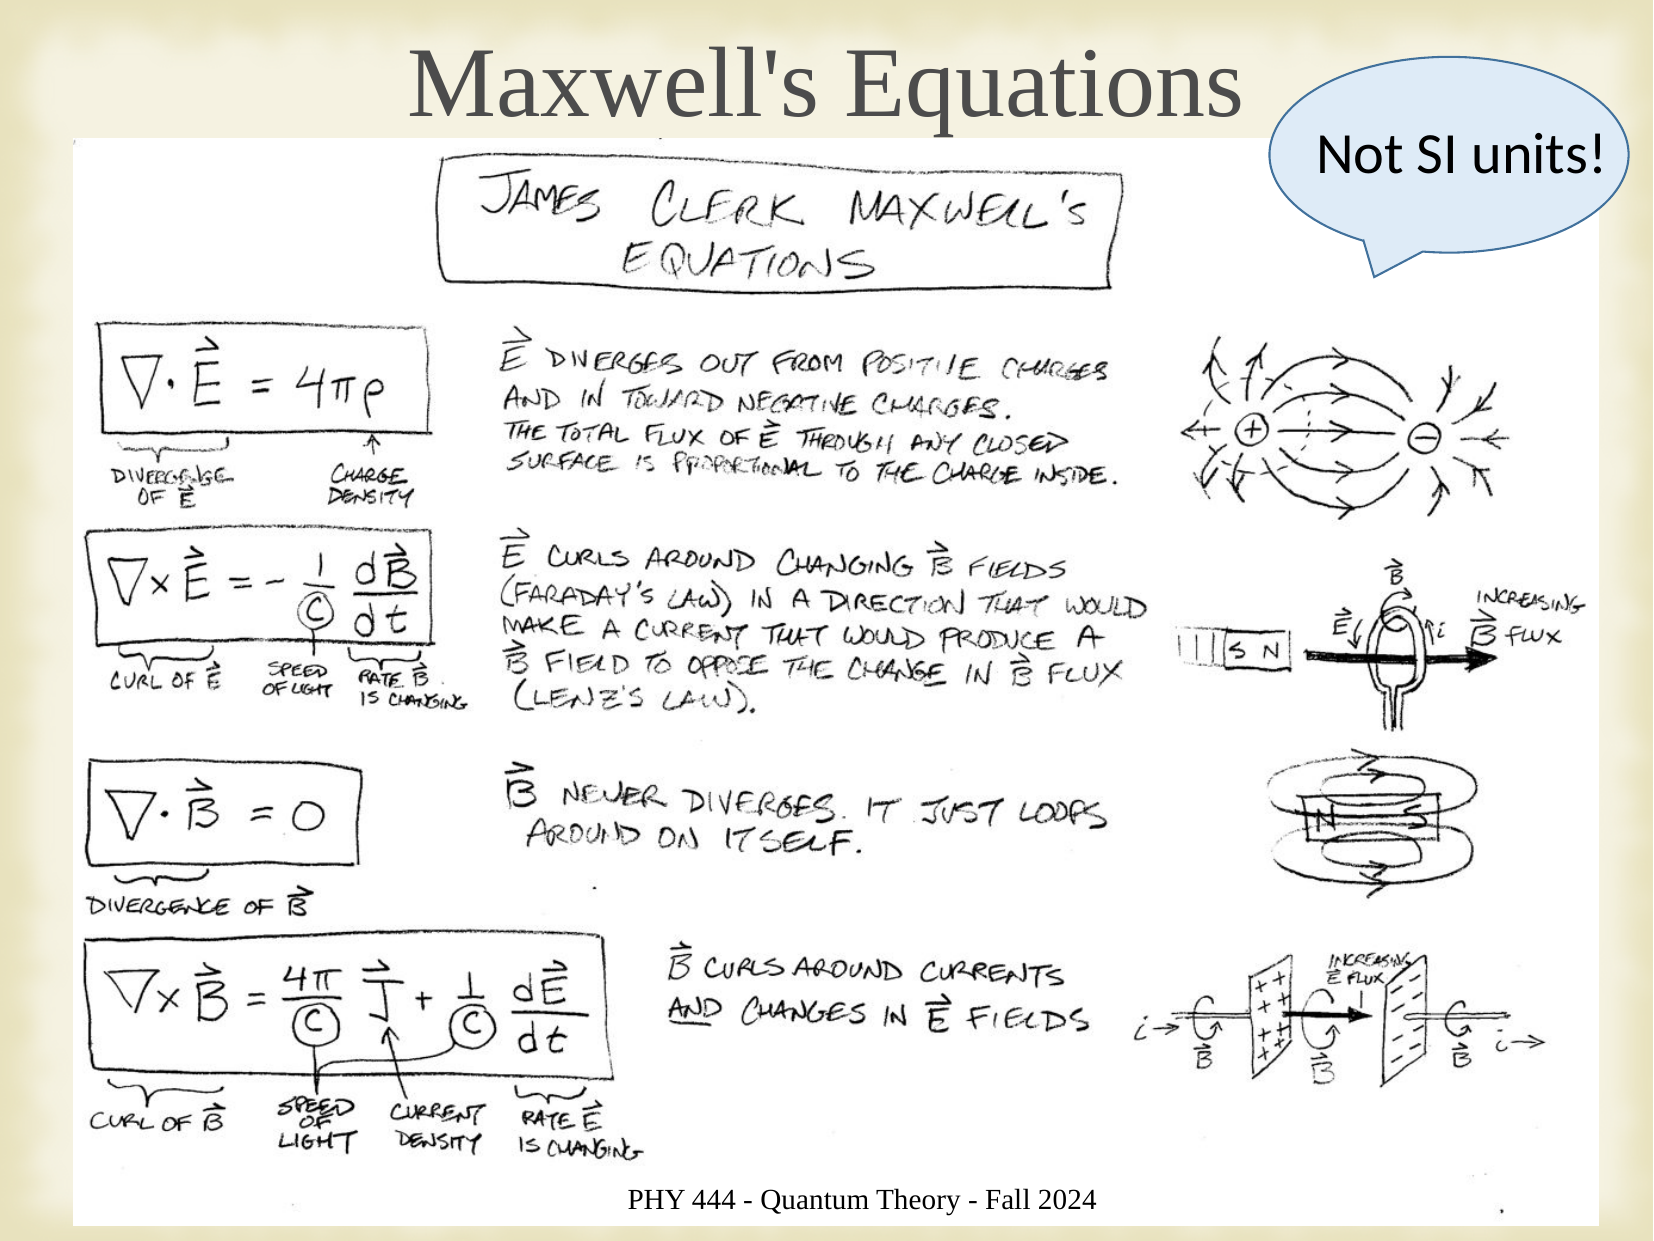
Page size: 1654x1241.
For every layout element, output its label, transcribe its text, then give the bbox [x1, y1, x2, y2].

text_box PHY 444 - Quantum Theory - Fall 2024 [412, 1180, 1313, 1241]
text_box [1269, 56, 1614, 278]
picture [73, 138, 1599, 1226]
text_box Not SI units! [1301, 107, 1634, 194]
title Maxwell's Equations [82, 0, 1571, 173]
